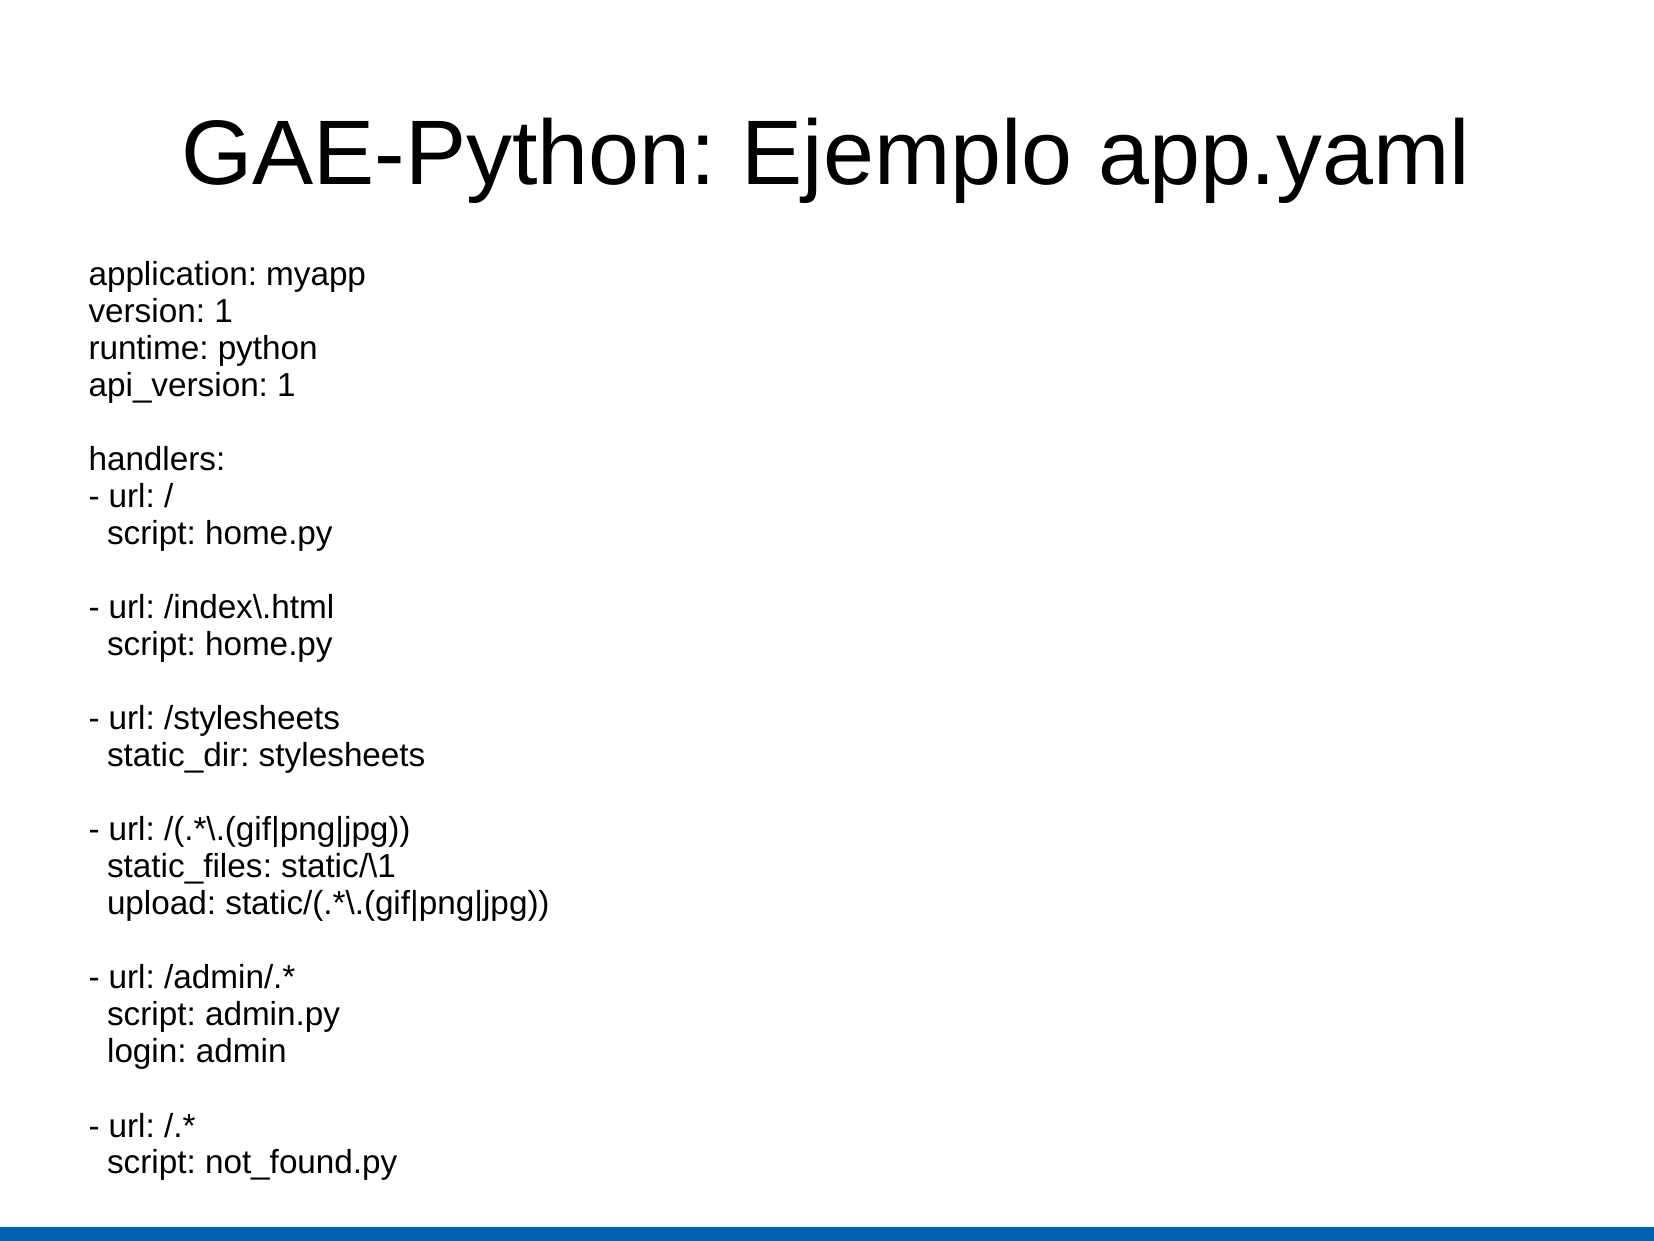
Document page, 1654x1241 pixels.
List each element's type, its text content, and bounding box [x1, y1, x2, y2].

title GAE-Python: Ejemplo app.yaml [82, 49, 1571, 257]
subtitle application: myapp version: 1 runtime: python api_version: 1 handlers: - url: / script: home.py - url: /index\.html script: home.py - url: /stylesheets static_dir: stylesheets - url: /(.*\.(gif|png|jpg)) static_files: static/\1 upload: static/(.*\.(gif|png|jpg)) - url: /admin/.* script: admin.py login: admin - url: /.* script: not_found.py [88, 255, 1577, 1182]
